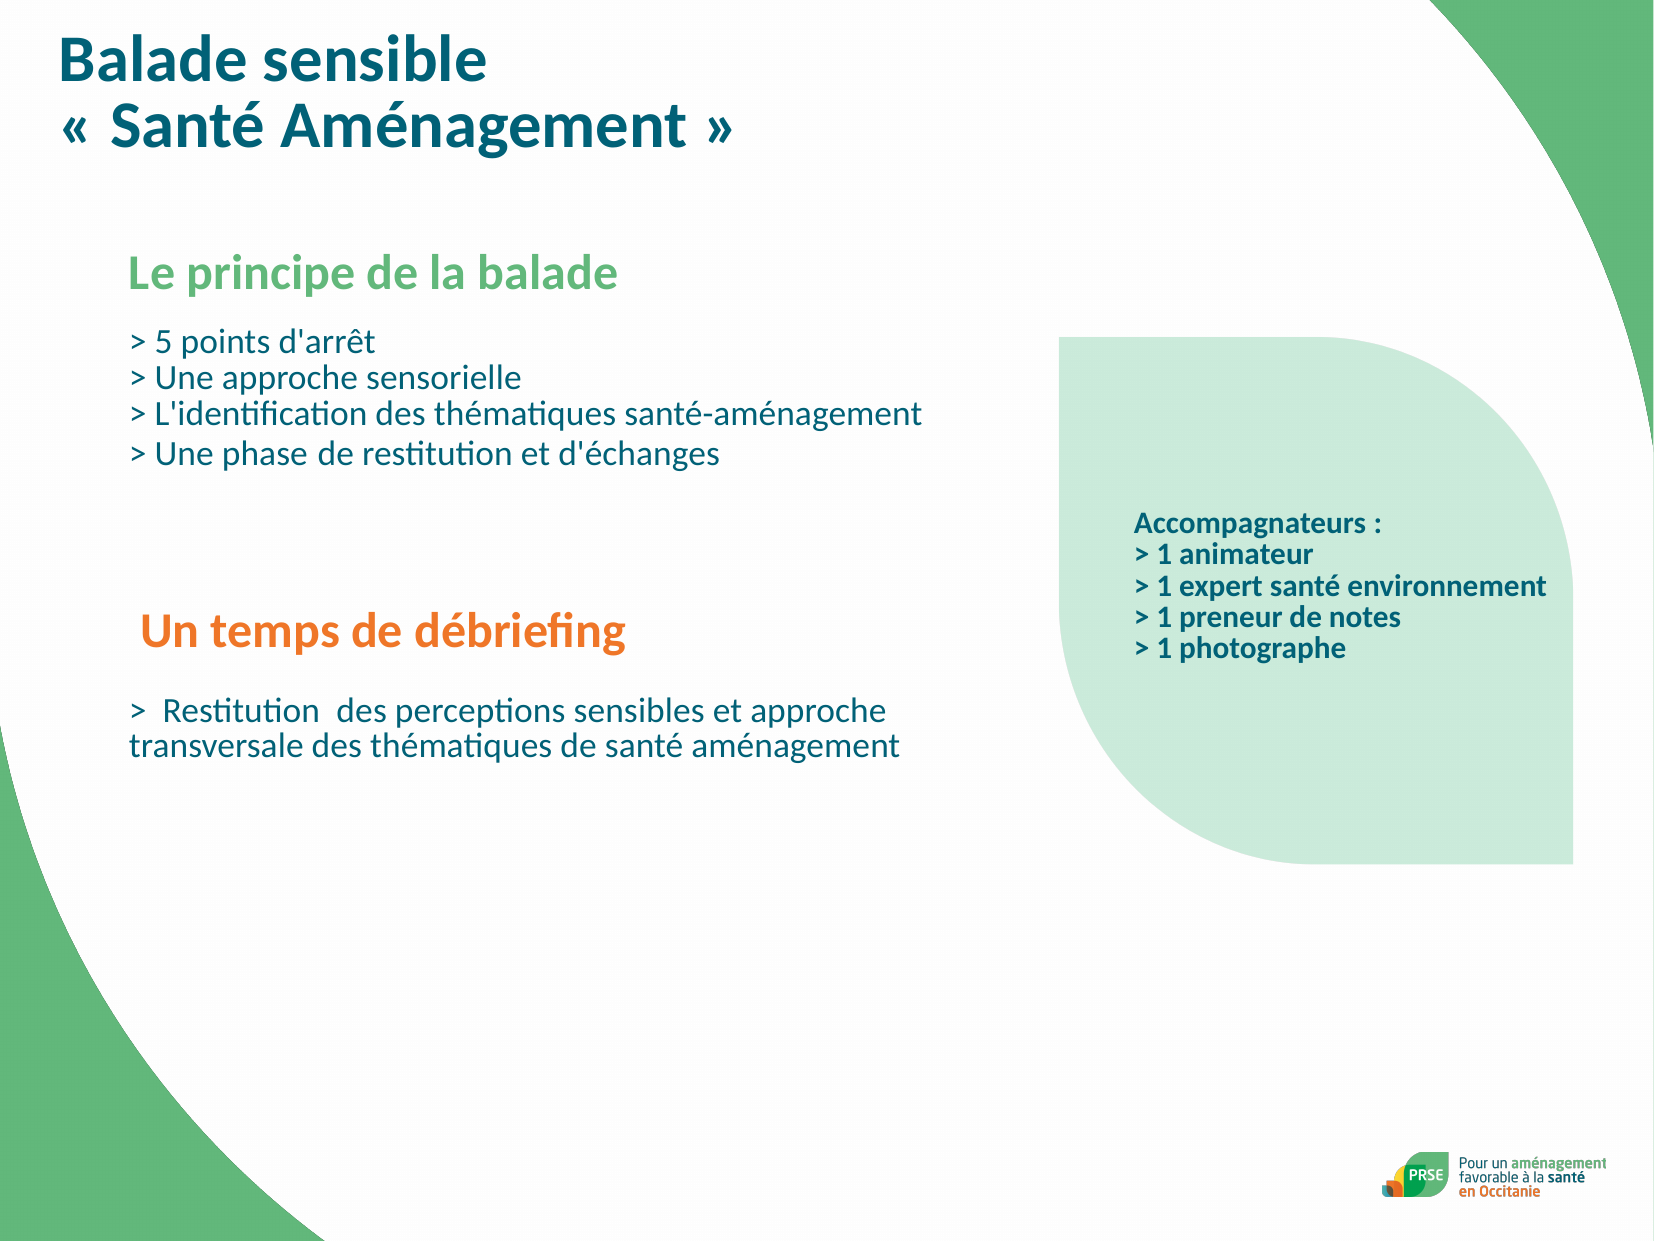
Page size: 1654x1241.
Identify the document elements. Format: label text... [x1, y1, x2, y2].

text_box Accompagnateurs : > 1 animateur > 1 expert santé environnement > 1 preneur de notes > 1 photographe [1133, 425, 1607, 752]
picture [0, 0, 1654, 1241]
text_box Un temps de débriefing > Restitution des perceptions sensibles et approche transversale des thématiques de santé aménagement [114, 602, 1024, 981]
text_box Balade sensible « Santé Aménagement » [44, 23, 1217, 202]
text_box Le principe de la balade > 5 points d'arrêt > Une approche sensorielle > L'identification des thématiques santé-aménagement > Une phase de restitution et d'échanges [114, 244, 1004, 602]
